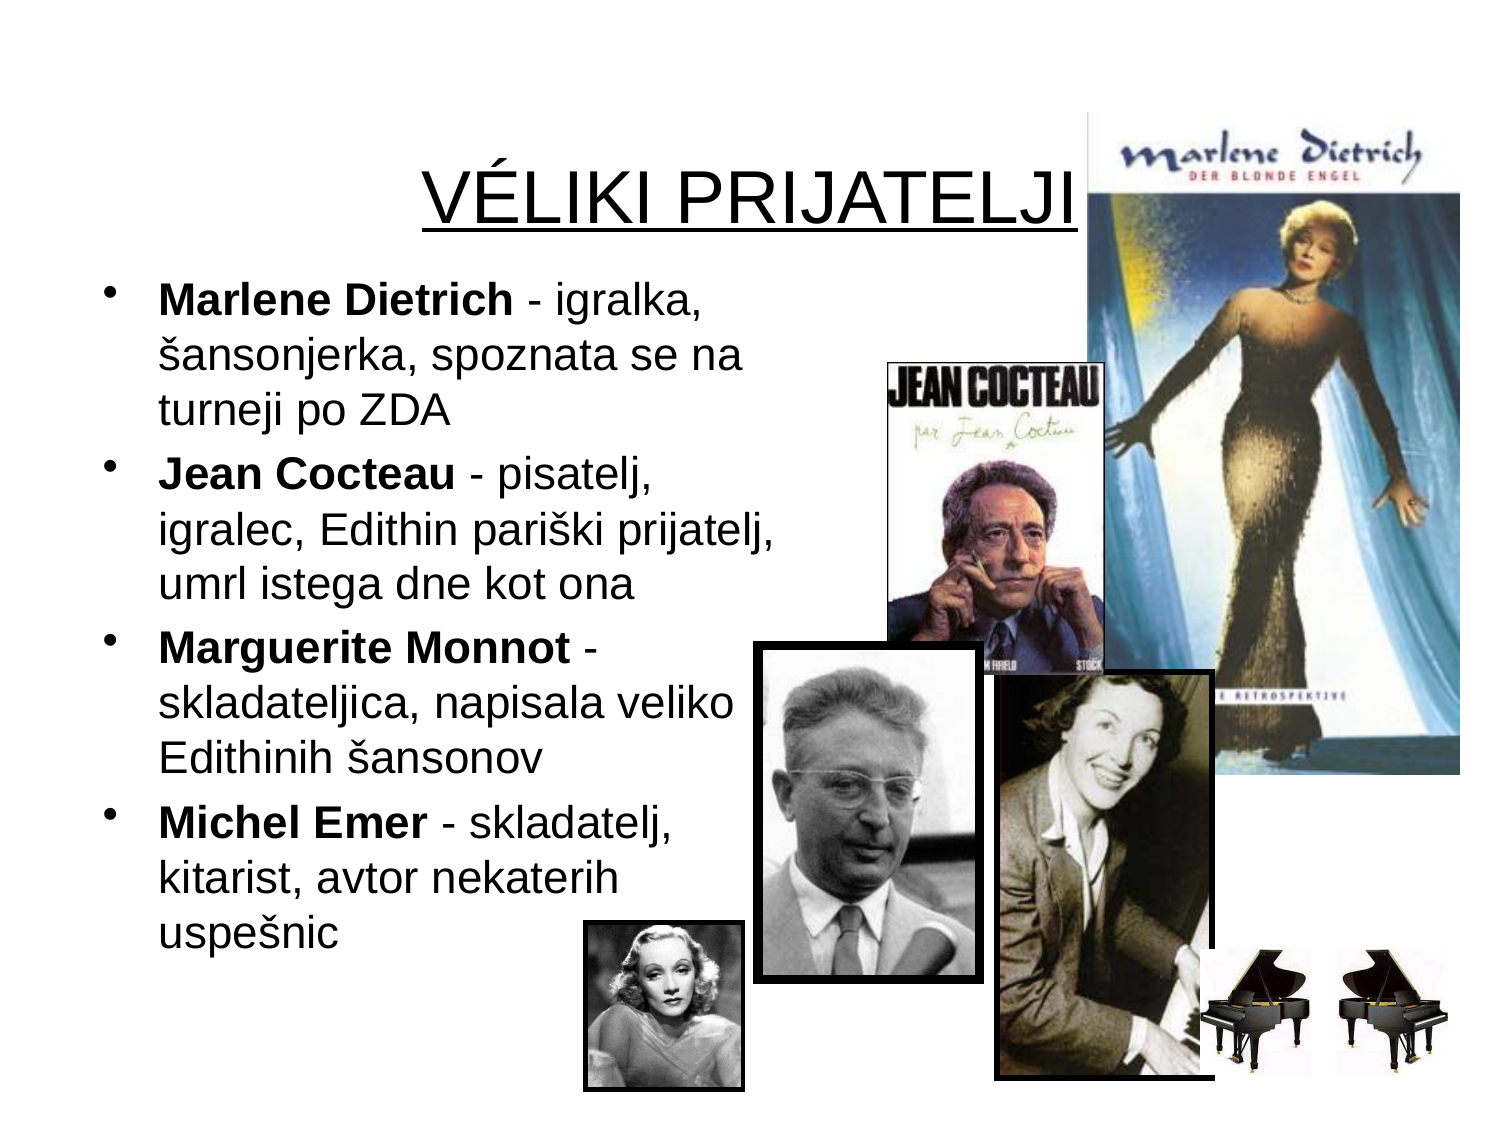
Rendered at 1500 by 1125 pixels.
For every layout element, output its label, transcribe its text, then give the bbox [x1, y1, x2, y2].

title VÉLIKI PRIJATELJI [112, 99, 1388, 288]
picture [1337, 949, 1448, 1075]
list Marlene Dietrich - igralka, šansonjerka, spoznata se na turneji po ZDA Jean Cocteau - pisatelj, igralec, Edithin pariški prijatelj, umrl istega dne kot ona Marguerite Monnot - skladateljica, napisala veliko Edithinih šansonov Michel Emer - skladatelj, kitarist, avtor nekaterih uspešnic [87, 262, 800, 988]
picture [587, 924, 741, 1088]
picture [762, 650, 975, 975]
picture [887, 112, 1460, 1075]
